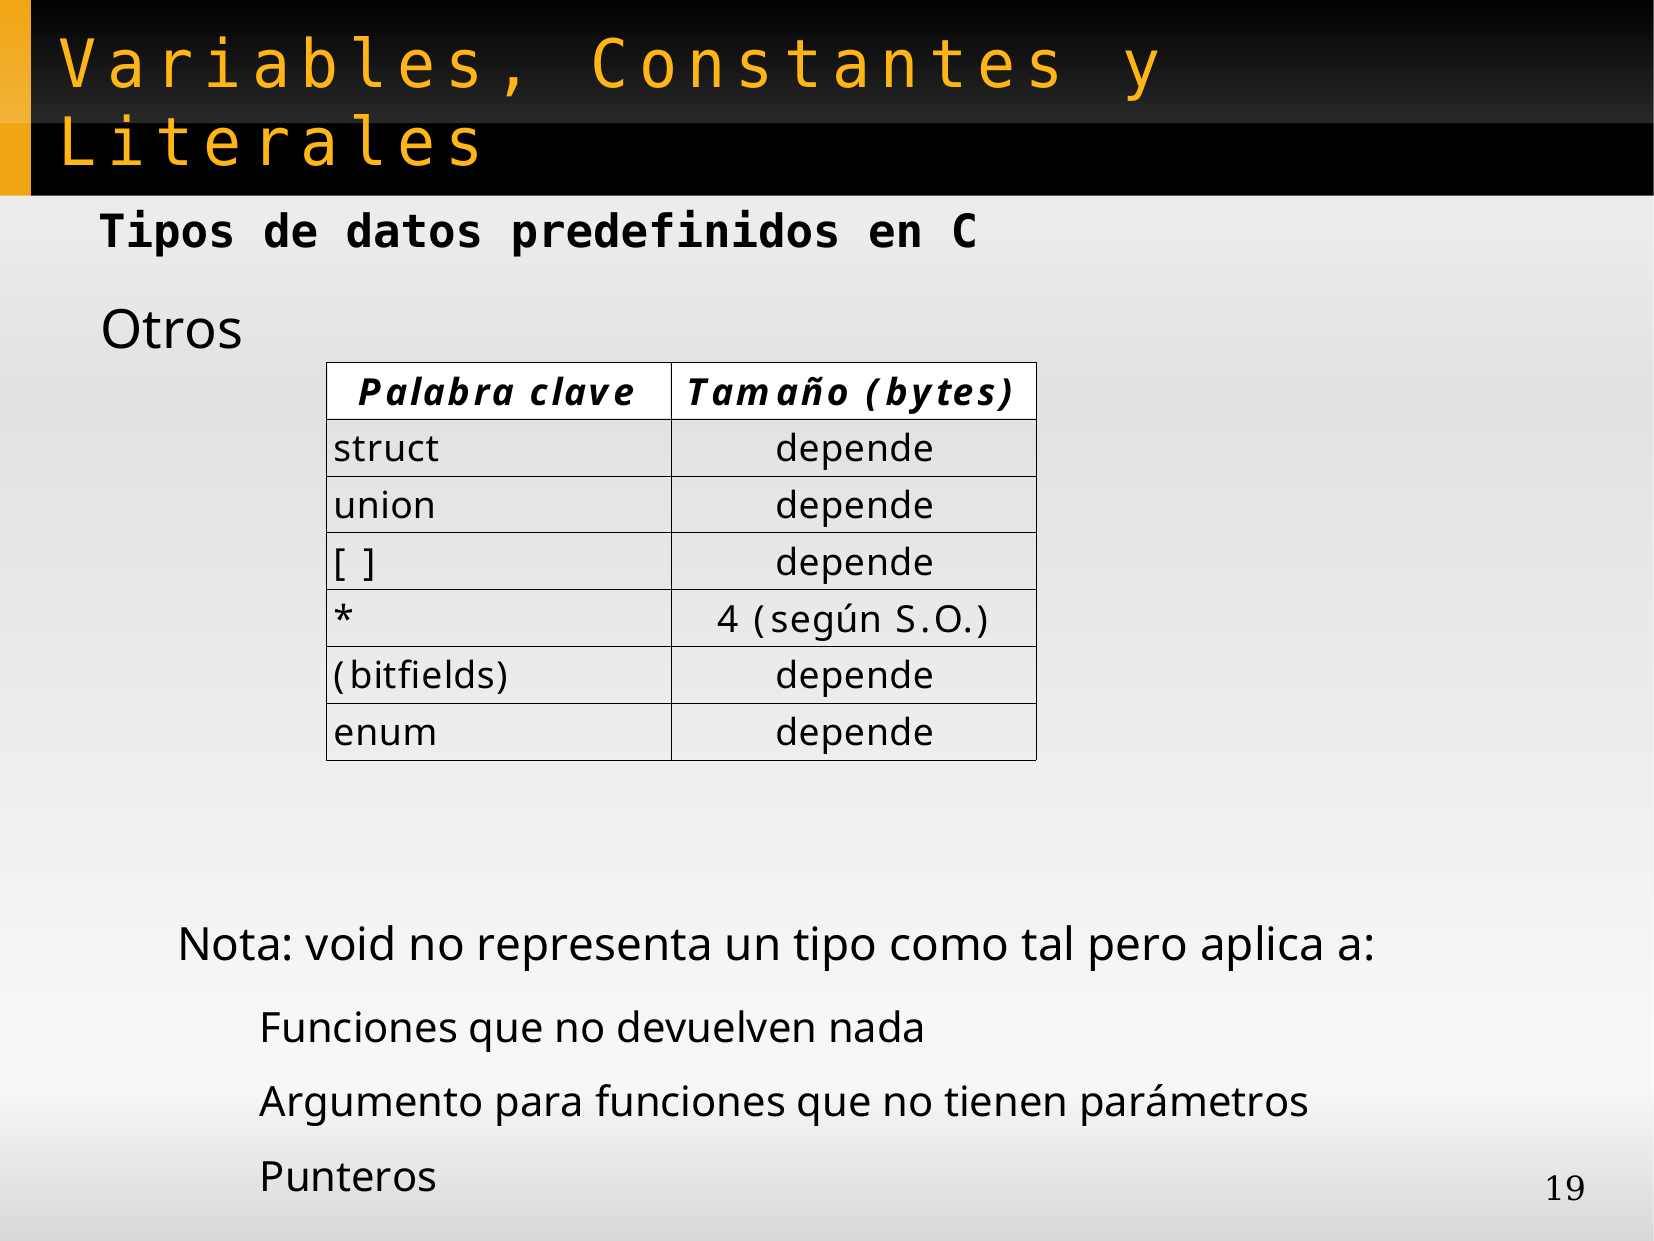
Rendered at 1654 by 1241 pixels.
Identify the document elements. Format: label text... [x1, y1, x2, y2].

picture [0, 0, 1654, 1241]
title Variables, Constantes y Literales [59, 25, 1506, 182]
list Otros Nota: void no representa un tipo como tal pero aplica a: Funciones que no devuelven nada Argumento para funciones que no tienen parámetros Punteros [82, 290, 1571, 1125]
chart [267, 361, 1093, 827]
text_box Tipos de datos predefinidos en C [83, 197, 993, 266]
